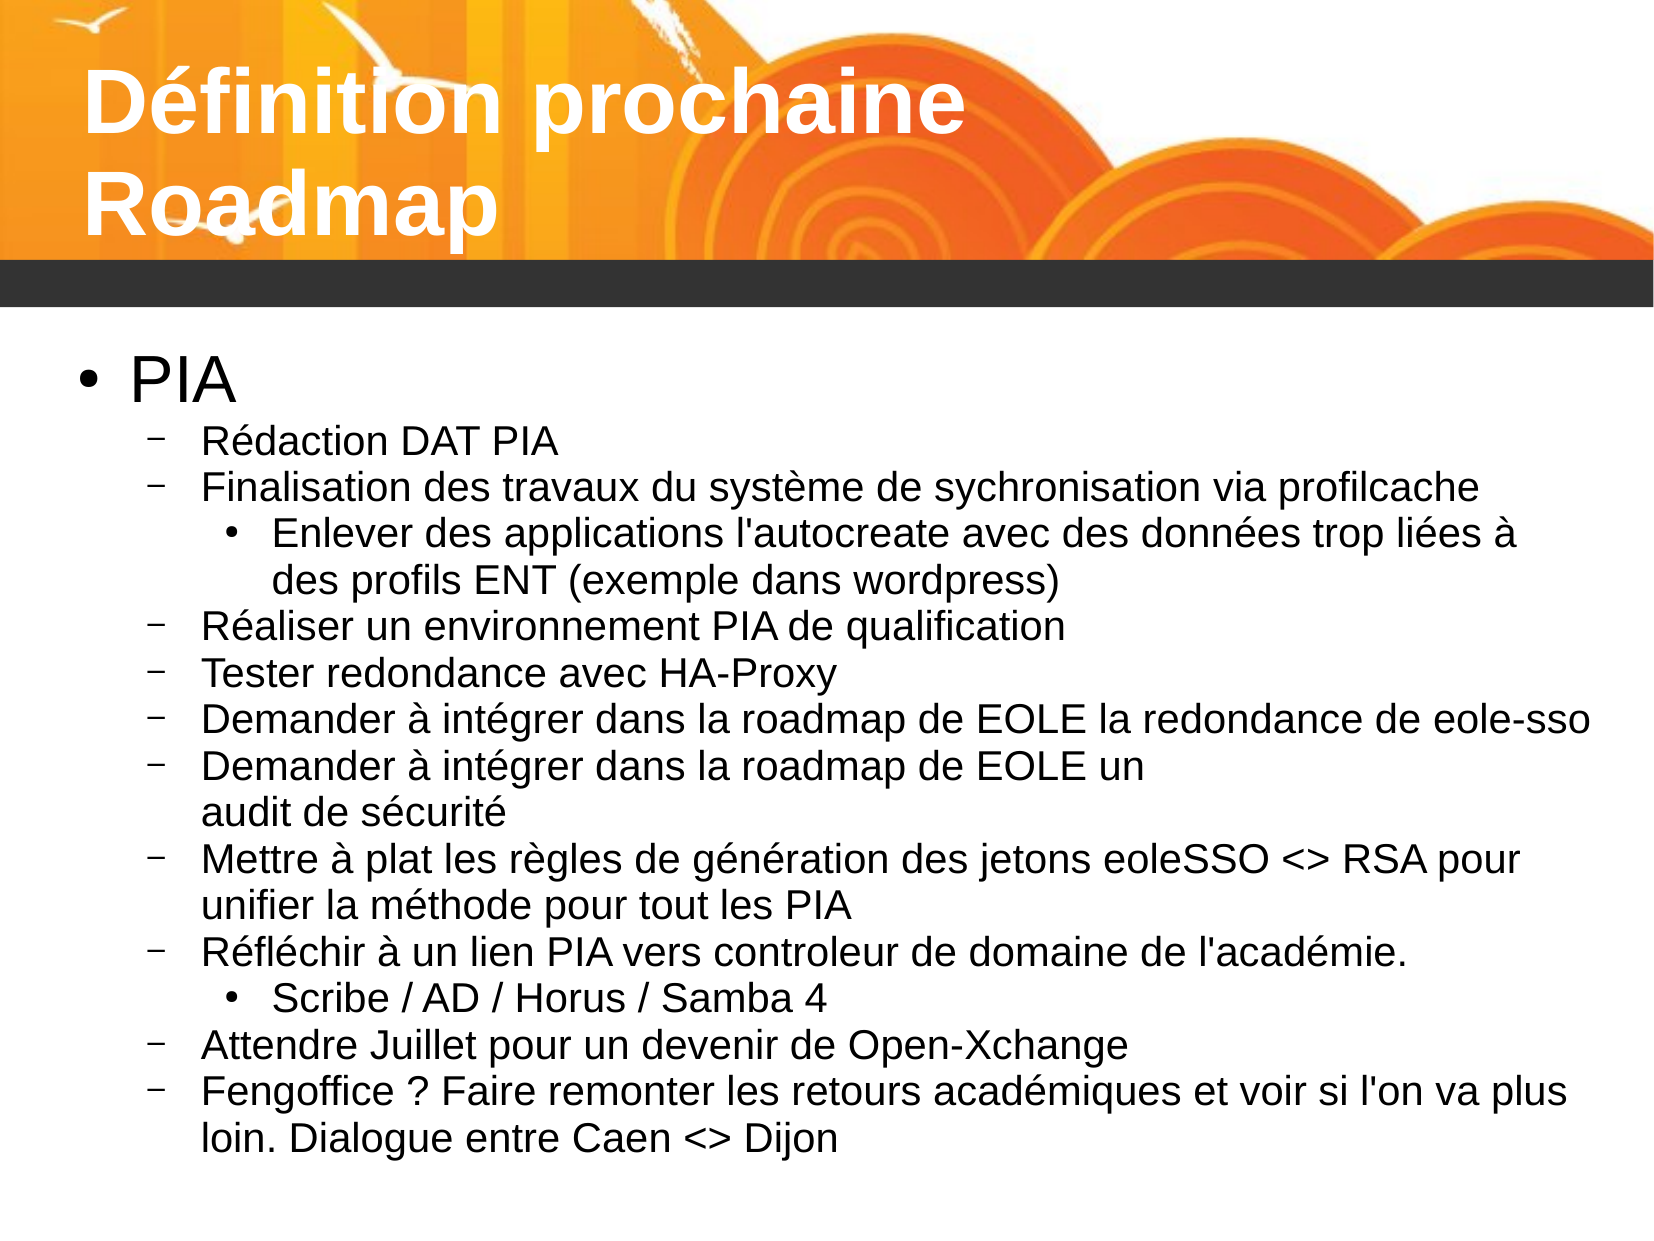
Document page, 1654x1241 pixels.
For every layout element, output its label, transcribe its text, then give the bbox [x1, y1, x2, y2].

title Définition prochaine Roadmap [82, 49, 1571, 257]
list PIA Rédaction DAT PIA Finalisation des travaux du système de sychronisation via profilcache Enlever des applications l'autocreate avec des données trop liées à des profils ENT (exemple dans wordpress) Réaliser un environnement PIA de qualification Tester redondance avec HA-Proxy Demander à intégrer dans la roadmap de EOLE la redondance de eole-sso Demander à intégrer dans la roadmap de EOLE un audit de sécurité Mettre à plat les règles de génération des jetons eoleSSO <> RSA pour unifier la méthode pour tout les PIA Réfléchir à un lien PIA vers controleur de domaine de l'académie. Scribe / AD / Horus / Samba 4 Attendre Juillet pour un devenir de Open-Xchange Fengoffice ? Faire remonter les retours académiques et voir si l'on va plus loin. Dialogue entre Caen <> Dijon [59, 342, 1595, 1062]
